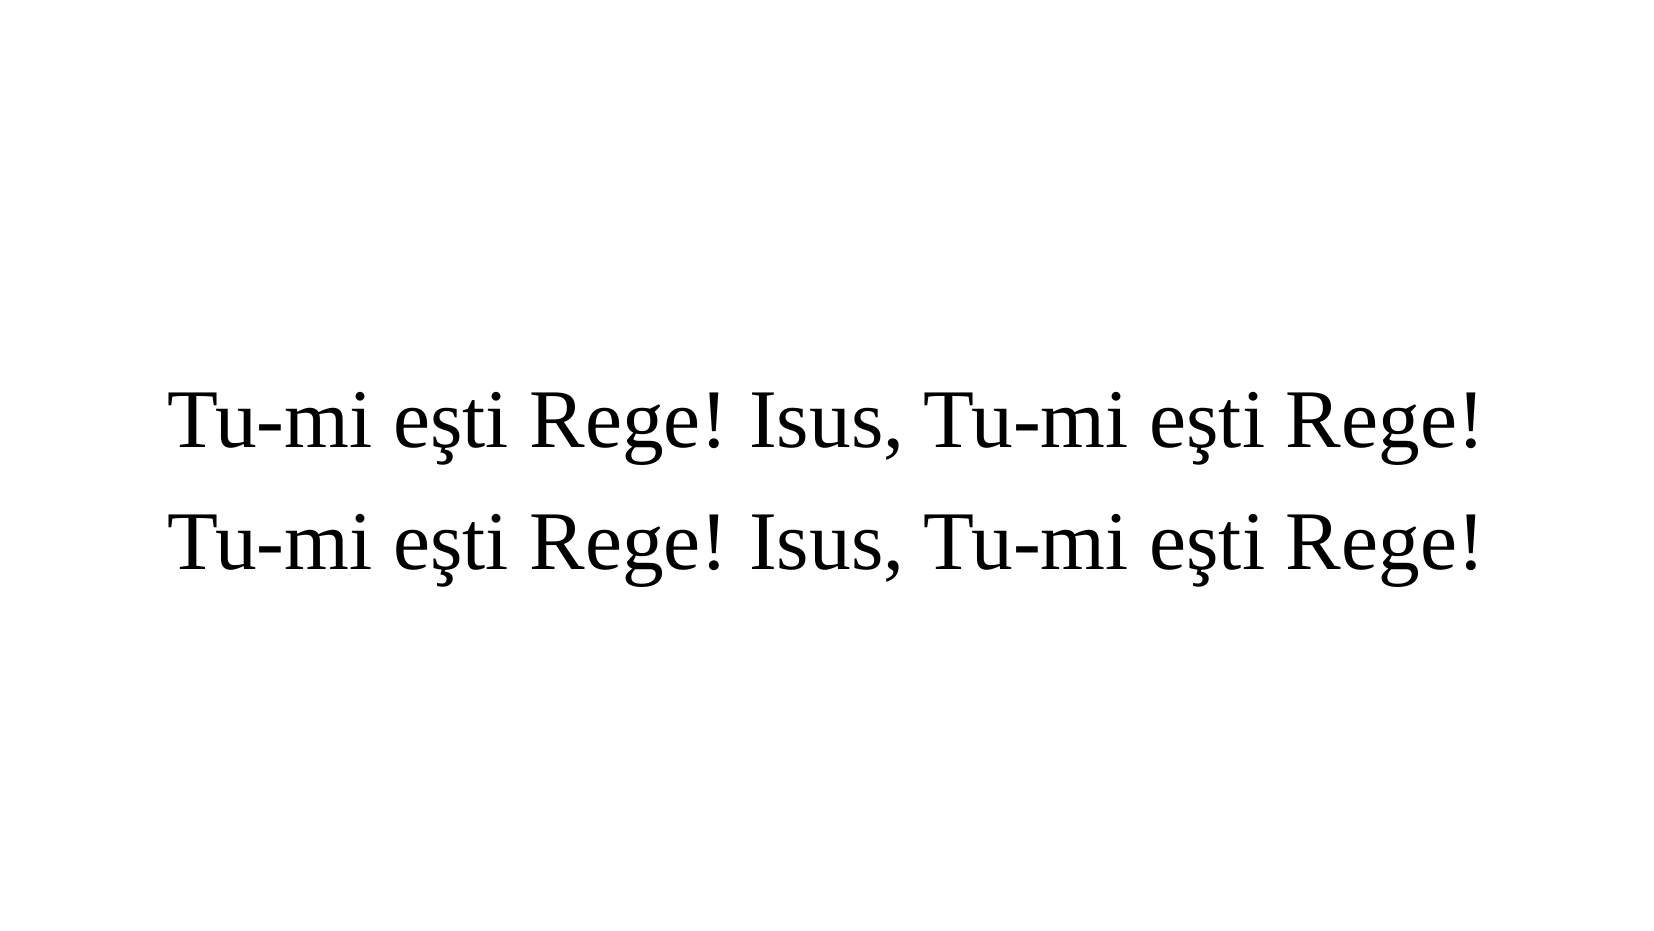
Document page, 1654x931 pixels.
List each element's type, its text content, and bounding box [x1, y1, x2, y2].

subtitle Tu-mi eşti Rege! Isus, Tu-mi eşti Rege! Tu-mi eşti Rege! Isus, Tu-mi eşti Rege! [118, 362, 1536, 588]
